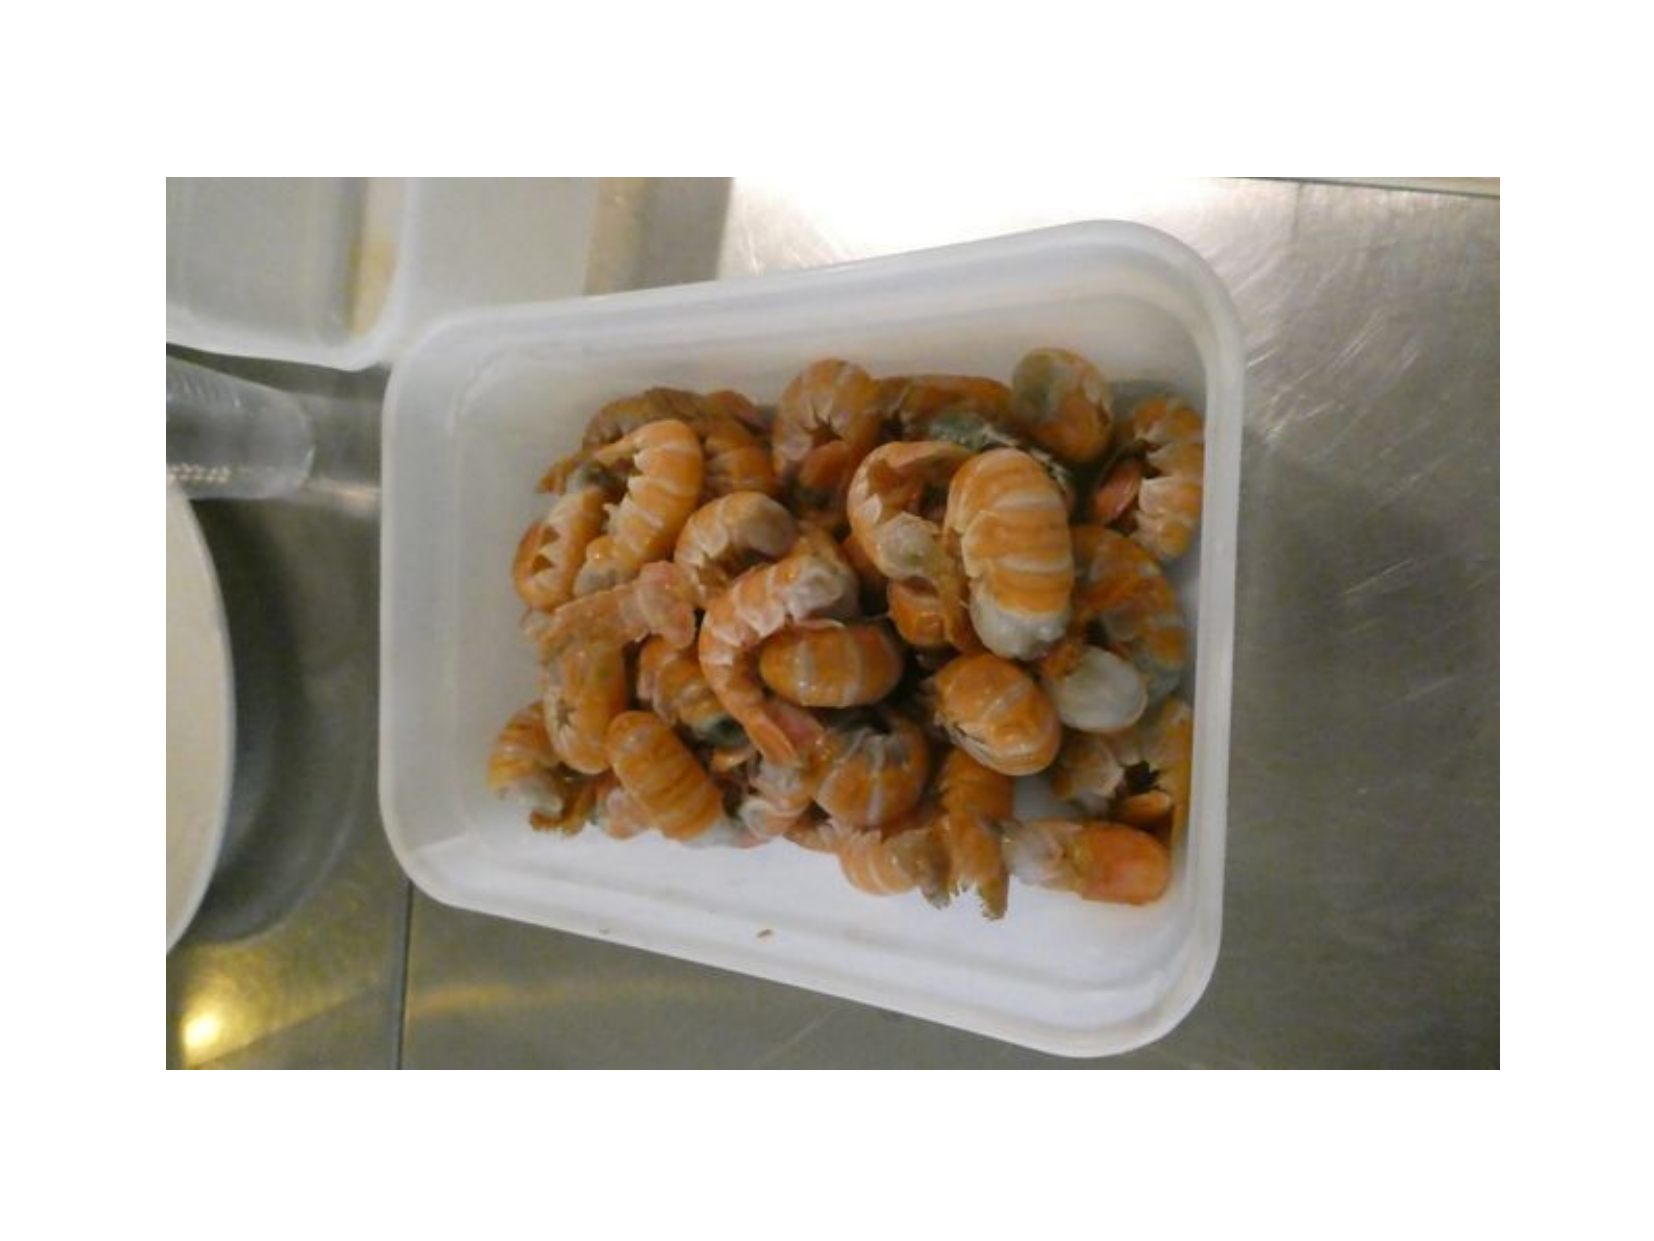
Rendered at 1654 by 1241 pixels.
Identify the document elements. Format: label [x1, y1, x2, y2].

picture [166, 177, 1500, 1070]
